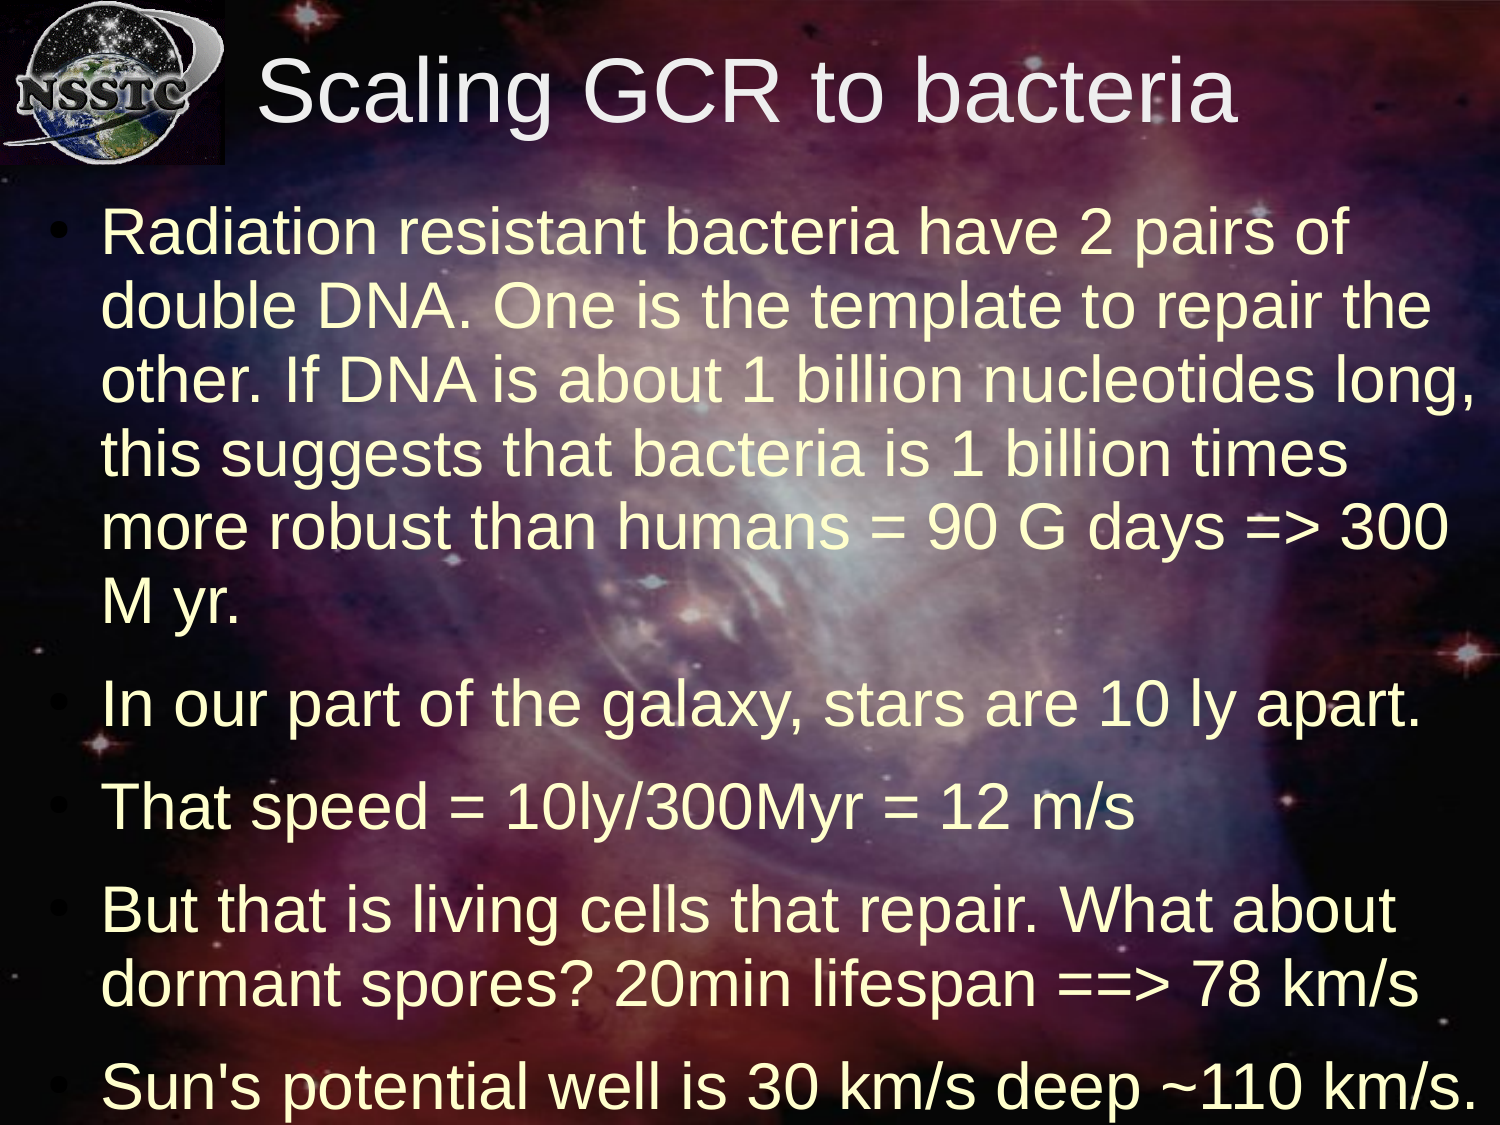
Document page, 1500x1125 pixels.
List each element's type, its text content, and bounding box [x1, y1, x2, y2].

title Scaling GCR to bacteria [112, 0, 1383, 190]
picture [0, 0, 1500, 1125]
list Radiation resistant bacteria have 2 pairs of double DNA. One is the template to repair the other. If DNA is about 1 billion nucleotides long, this suggests that bacteria is 1 billion times more robust than humans = 90 G days => 300 M yr. In our part of the galaxy, stars are 10 ly apart. That speed = 10ly/300Myr = 12 m/s But that is living cells that repair. What about dormant spores? 20min lifespan ==> 78 km/s Sun's potential well is 30 km/s deep ~110 km/s. [30, 195, 1500, 1125]
